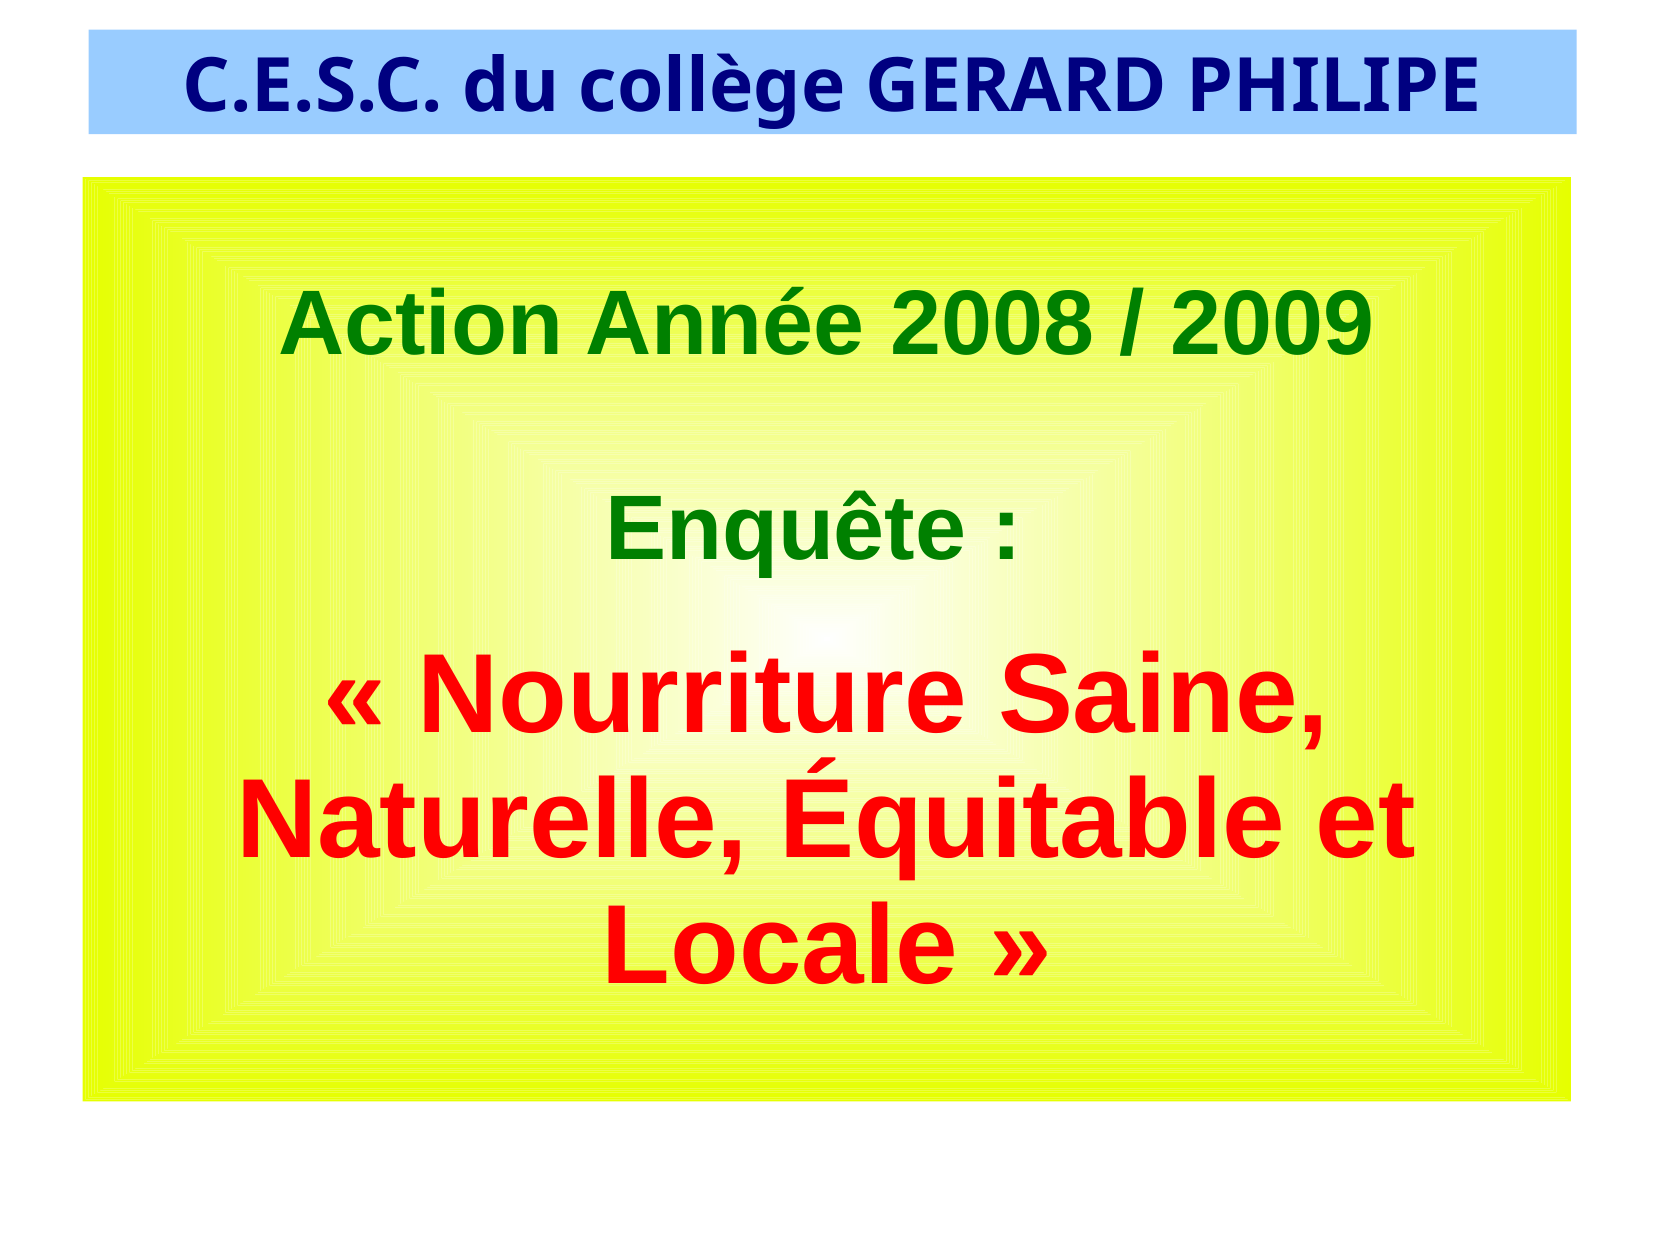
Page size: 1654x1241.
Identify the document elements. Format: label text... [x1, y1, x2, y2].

title C.E.S.C. du collège GERARD PHILIPE [88, 29, 1577, 135]
subtitle Action Année 2008 / 2009 Enquête : « Nourriture Saine, Naturelle, Équitable et Locale » [82, 177, 1571, 1102]
